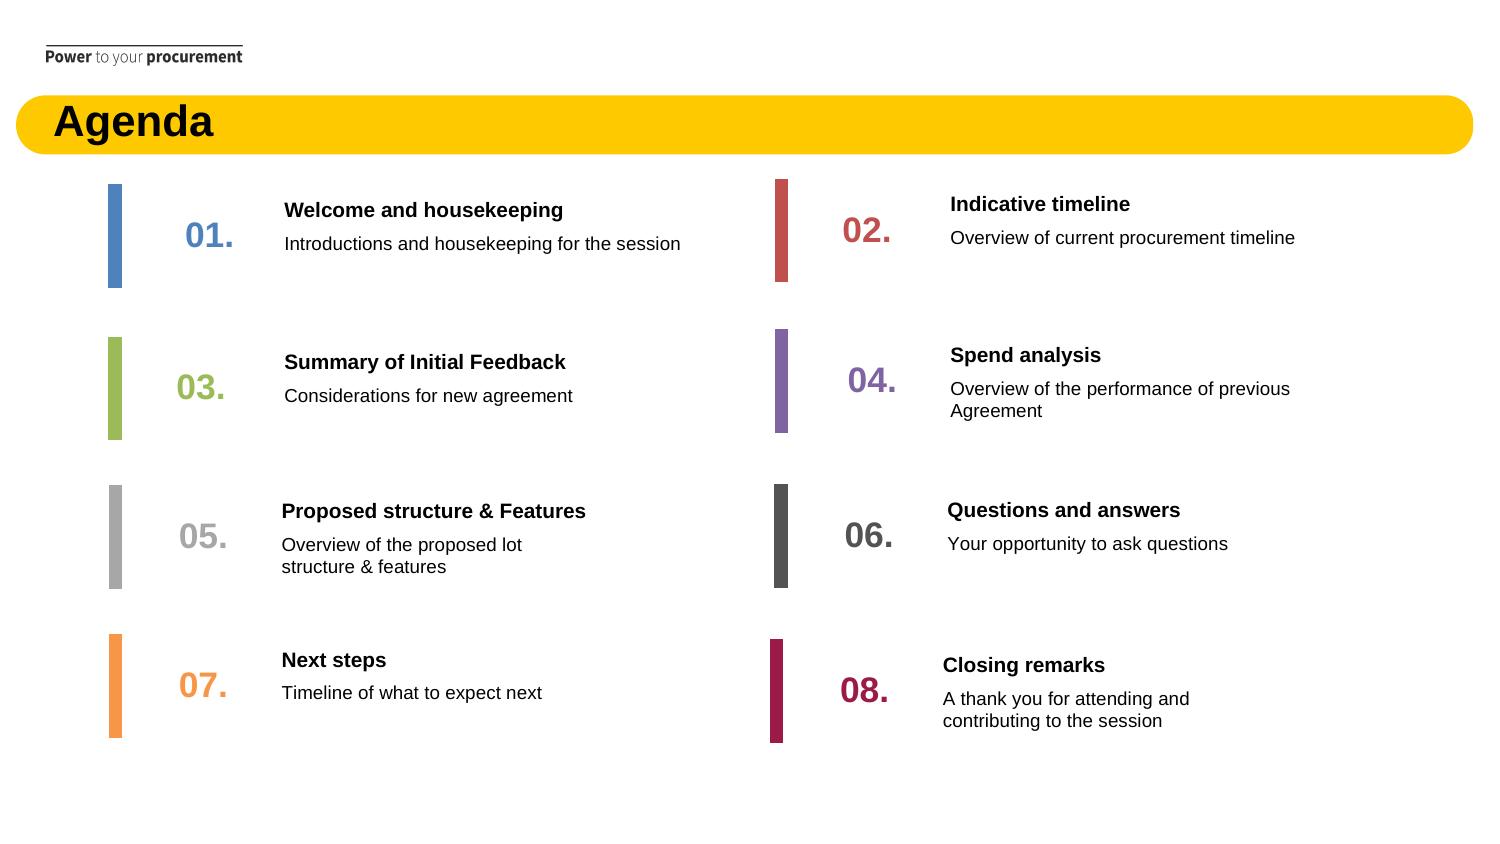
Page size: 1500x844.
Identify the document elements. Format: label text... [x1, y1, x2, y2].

text_box Overview of the performance of previous Agreement [946, 374, 1384, 447]
text_box [108, 196, 122, 288]
text_box Introductions and housekeeping for the session [280, 229, 745, 257]
text_box Summary of Initial Feedback [280, 346, 745, 377]
text_box [775, 329, 788, 433]
text_box 01. [163, 209, 256, 258]
text_box A thank you for attending and contributing to the session [938, 684, 1288, 734]
text_box [109, 485, 122, 589]
text_box Overview of the proposed lot structure & features [277, 530, 627, 603]
text_box 02. [823, 204, 911, 252]
text_box Closing remarks [938, 649, 1403, 679]
text_box 05. [157, 511, 250, 559]
text_box Timeline of what to expect next [277, 679, 627, 707]
text_box 06. [823, 509, 916, 558]
text_box [775, 196, 788, 282]
text_box 08. [818, 664, 911, 713]
text_box Indicative timeline [946, 188, 1418, 219]
text_box [108, 337, 122, 440]
text_box 04. [826, 354, 919, 403]
text_box [774, 484, 788, 588]
text_box Next steps [277, 644, 742, 674]
text_box [770, 639, 783, 743]
text_box Considerations for new agreement [280, 381, 718, 409]
text_box 03. [156, 362, 246, 410]
text_box Spend analysis [946, 339, 1418, 369]
text_box Overview of current procurement timeline [946, 223, 1384, 251]
title Agenda [53, 92, 1233, 196]
text_box Your opportunity to ask questions [943, 529, 1419, 557]
text_box Welcome and housekeeping [280, 196, 756, 224]
text_box Proposed structure & Features [277, 495, 742, 525]
text_box Questions and answers [943, 494, 1408, 524]
text_box [109, 634, 122, 738]
text_box 07. [157, 659, 250, 708]
